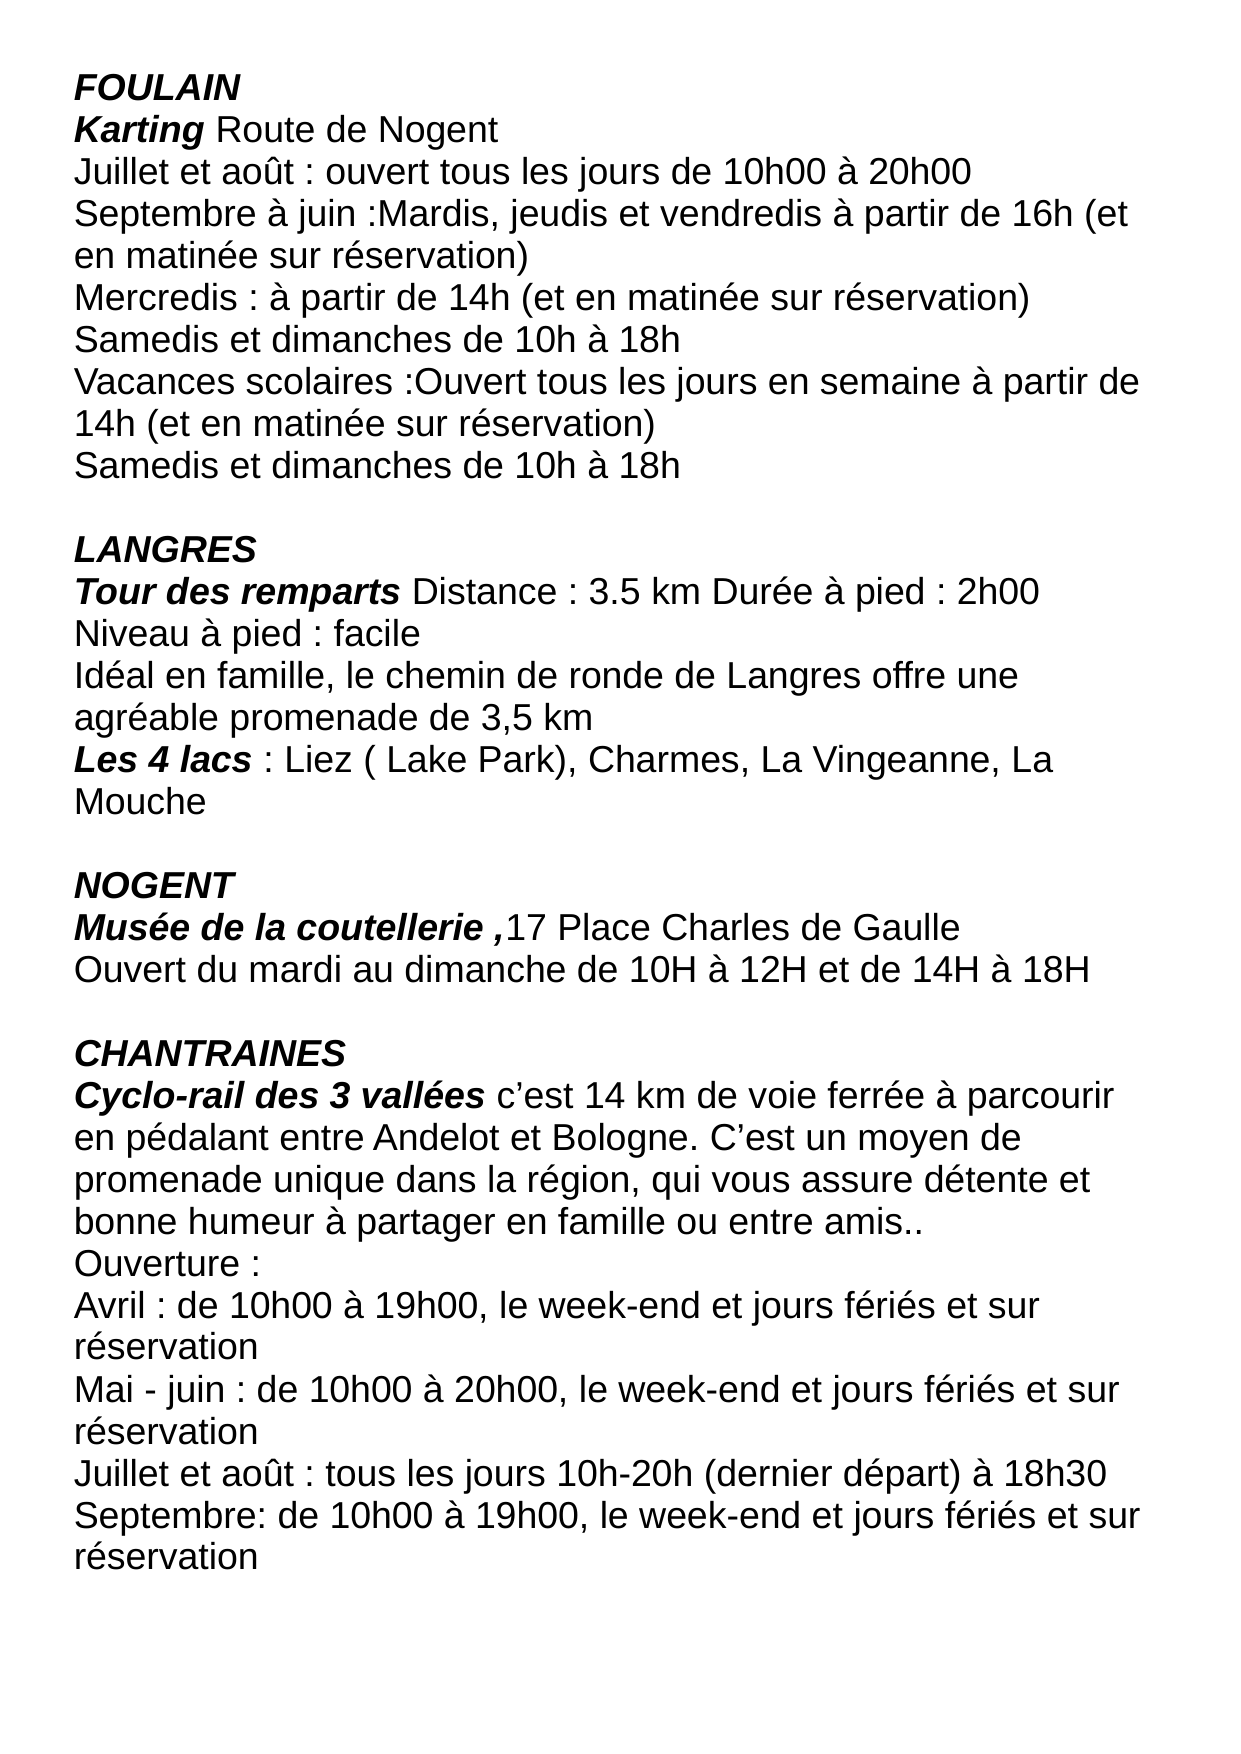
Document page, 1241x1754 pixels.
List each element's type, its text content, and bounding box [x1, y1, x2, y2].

text_box FOULAIN Karting Route de Nogent Juillet et août : ouvert tous les jours de 10h00 à 20h00 Septembre à juin :Mardis, jeudis et vendredis à partir de 16h (et en matinée sur réservation) Mercredis : à partir de 14h (et en matinée sur réservation) Samedis et dimanches de 10h à 18h Vacances scolaires :Ouvert tous les jours en semaine à partir de 14h (et en matinée sur réservation) Samedis et dimanches de 10h à 18h LANGRES Tour des remparts Distance : 3.5 km Durée à pied : 2h00 Niveau à pied : facile Idéal en famille, le chemin de ronde de Langres offre une agréable promenade de 3,5 km Les 4 lacs : Liez ( Lake Park), Charmes, La Vingeanne, La Mouche NOGENT Musée de la coutellerie ,17 Place Charles de Gaulle Ouvert du mardi au dimanche de 10H à 12H et de 14H à 18H CHANTRAINES Cyclo-rail des 3 vallées c’est 14 km de voie ferrée à parcourir en pédalant entre Andelot et Bologne. C’est un moyen de promenade unique dans la région, qui vous assure détente et bonne humeur à partager en famille ou entre amis.. Ouverture : Avril : de 10h00 à 19h00, le week-end et jours fériés et sur réservation Mai - juin : de 10h00 à 20h00, le week-end et jours fériés et sur réservation Juillet et août : tous les jours 10h-20h (dernier départ) à 18h30 Septembre: de 10h00 à 19h00, le week-end et jours fériés et sur réservation [59, 59, 1182, 1727]
